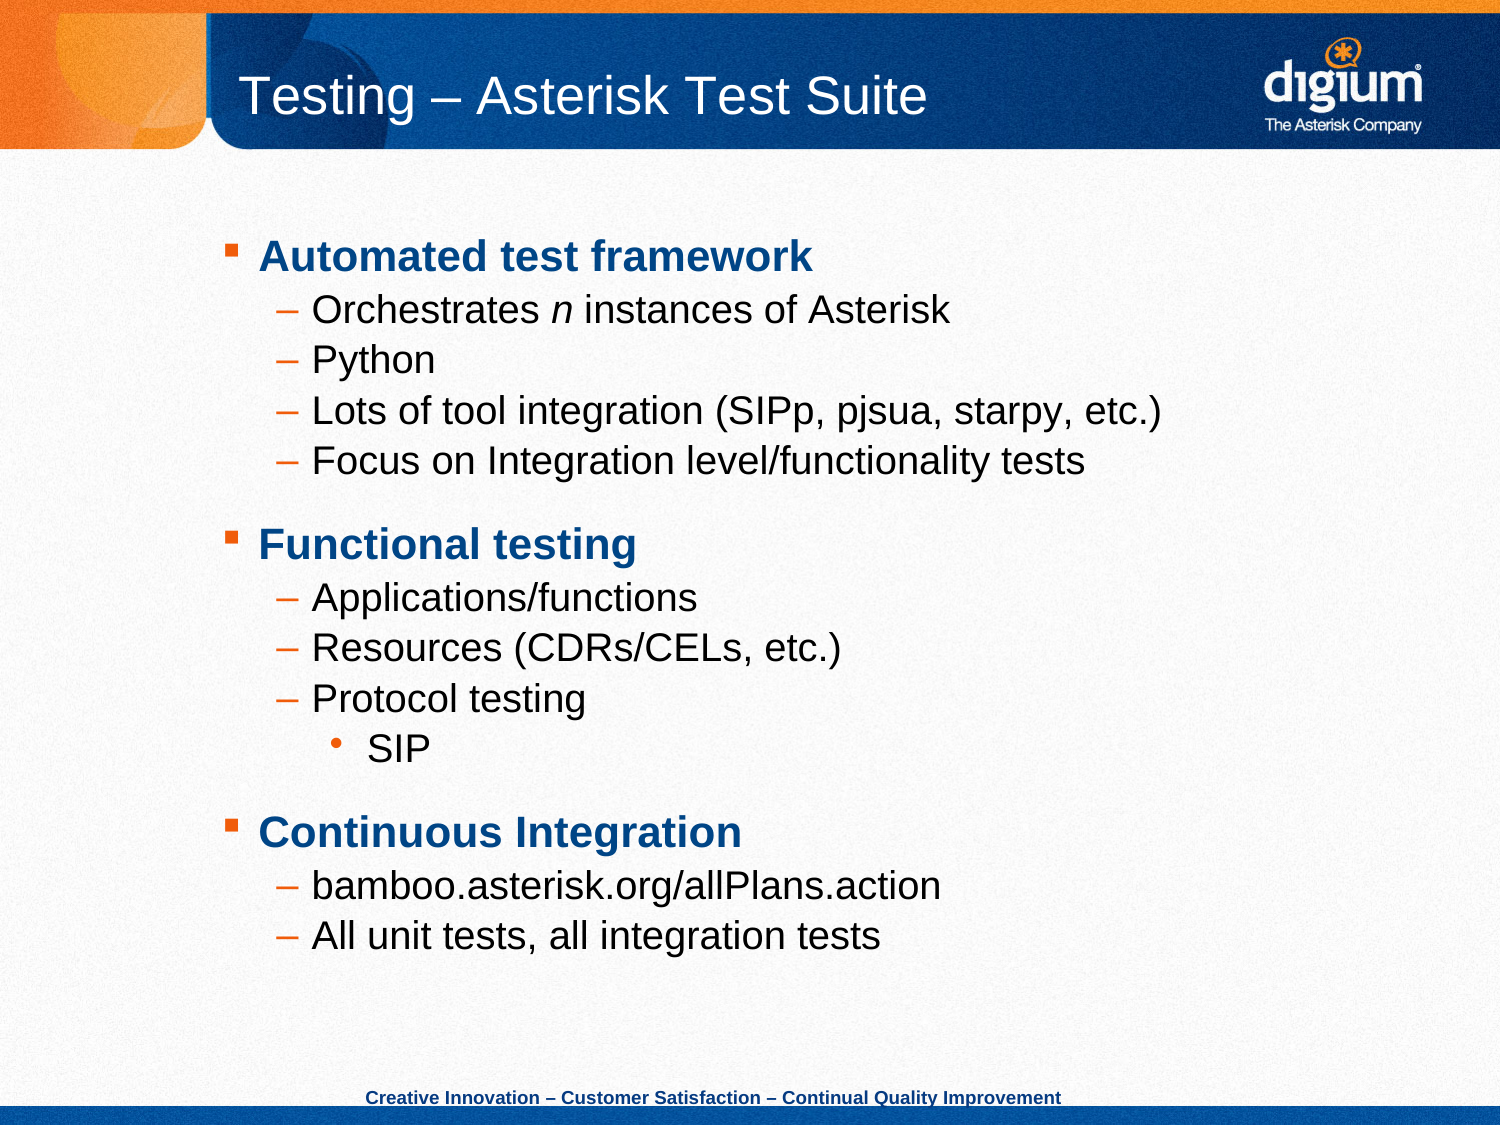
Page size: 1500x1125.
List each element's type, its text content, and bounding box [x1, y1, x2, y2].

list Automated test framework Orchestrates n instances of Asterisk Python Lots of tool integration (SIPp, pjsua, starpy, etc.) Focus on Integration level/functionality tests Functional testing Applications/functions Resources (CDRs/CELs, etc.) Protocol testing SIP Continuous Integration bamboo.asterisk.org/allPlans.action All unit tests, all integration tests [206, 224, 1301, 967]
picture [0, 0, 1500, 1125]
title Testing – Asterisk Test Suite [238, 27, 1243, 127]
